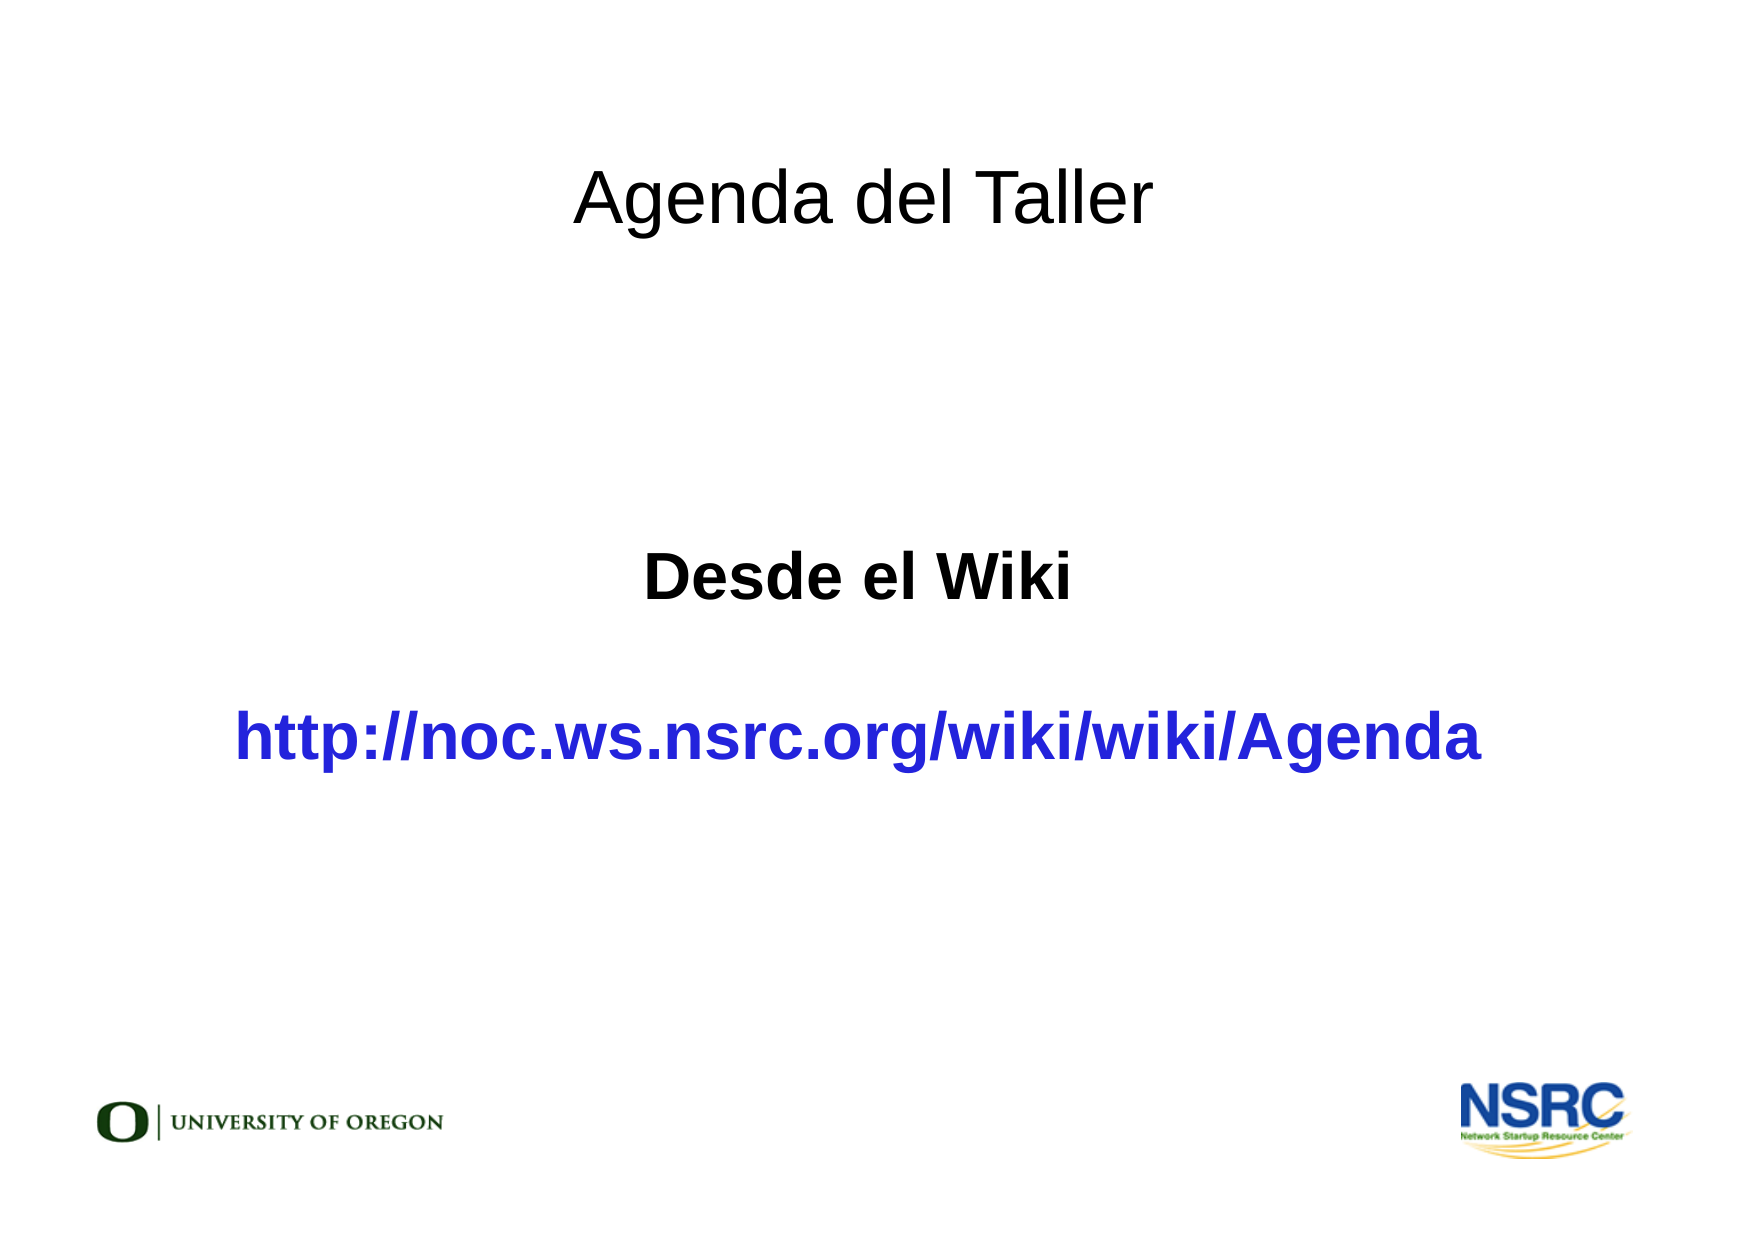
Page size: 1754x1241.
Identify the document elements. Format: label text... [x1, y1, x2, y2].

text_box Desde el Wiki http://noc.ws.nsrc.org/wiki/wiki/Agenda [219, 525, 1544, 851]
picture [1461, 1082, 1633, 1159]
picture [95, 1100, 445, 1144]
title Agenda del Taller [139, 103, 1590, 291]
